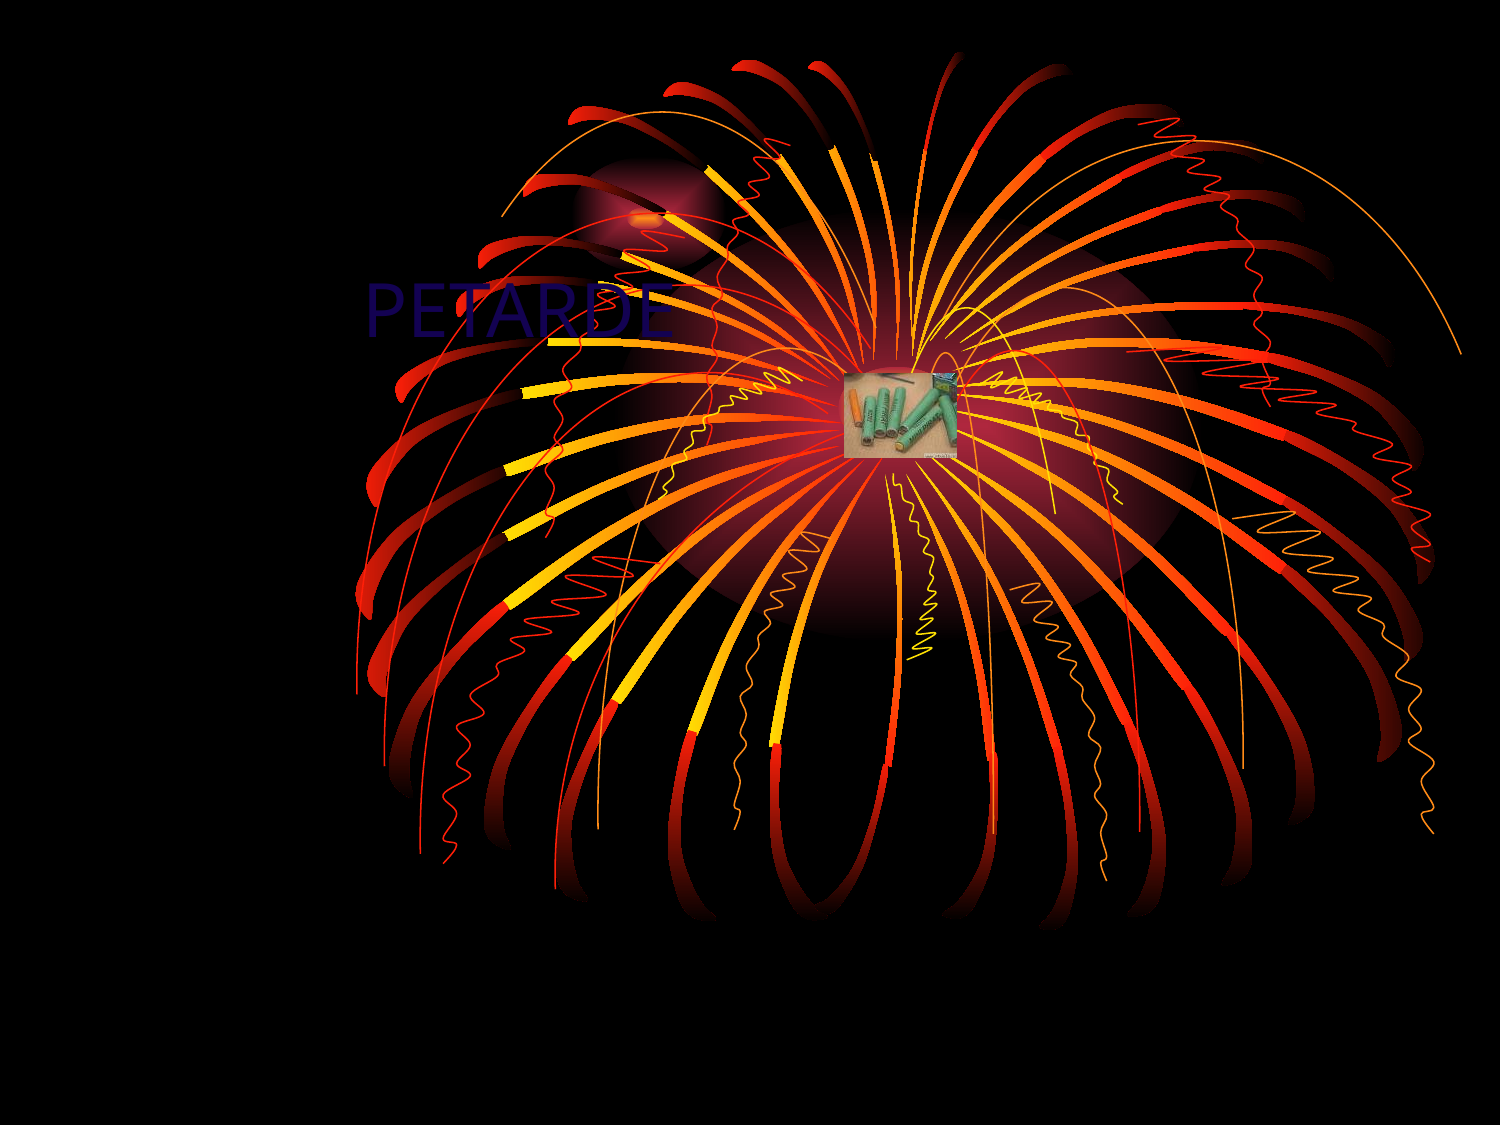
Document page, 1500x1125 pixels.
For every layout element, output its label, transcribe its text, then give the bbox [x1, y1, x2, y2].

picture [845, 373, 957, 458]
text_box PETARDE [194, 255, 845, 693]
